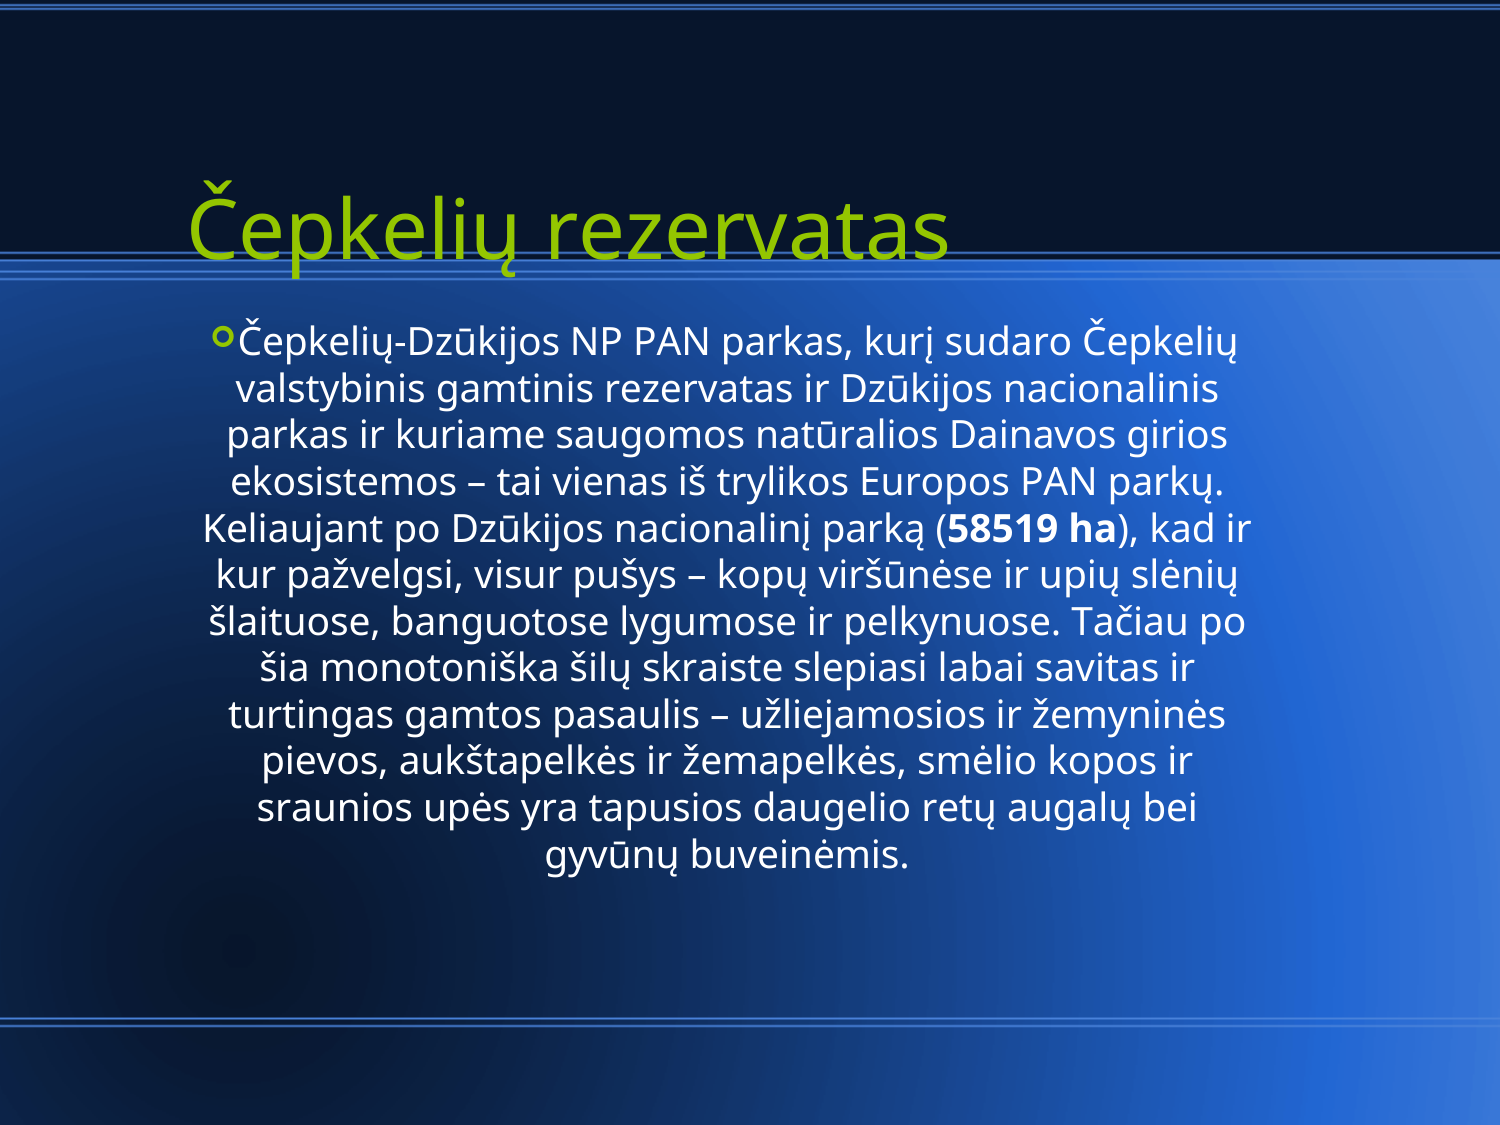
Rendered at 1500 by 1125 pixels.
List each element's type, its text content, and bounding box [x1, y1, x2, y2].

title Čepkelių rezervatas [171, 168, 1324, 357]
list Čepkelių-Dzūkijos NP PAN parkas, kurį sudaro Čepkelių valstybinis gamtinis rezervatas ir Dzūkijos nacionalinis parkas ir kuriame saugomos natūralios Dainavos girios ekosistemos – tai vienas iš trylikos Europos PAN parkų. Keliaujant po Dzūkijos nacionalinį parką (58519 ha), kad ir kur pažvelgsi, visur pušys – kopų viršūnėse ir upių slėnių šlaituose, banguotose lygumose ir pelkynuose. Tačiau po šia monotoniška šilų skraiste slepiasi labai savitas ir turtingas gamtos pasaulis – užliejamosios ir žemyninės pievos, aukštapelkės ir žemapelkės, smėlio kopos ir sraunios upės yra tapusios daugelio retų augalų bei gyvūnų buveinėmis. [171, 309, 1283, 886]
